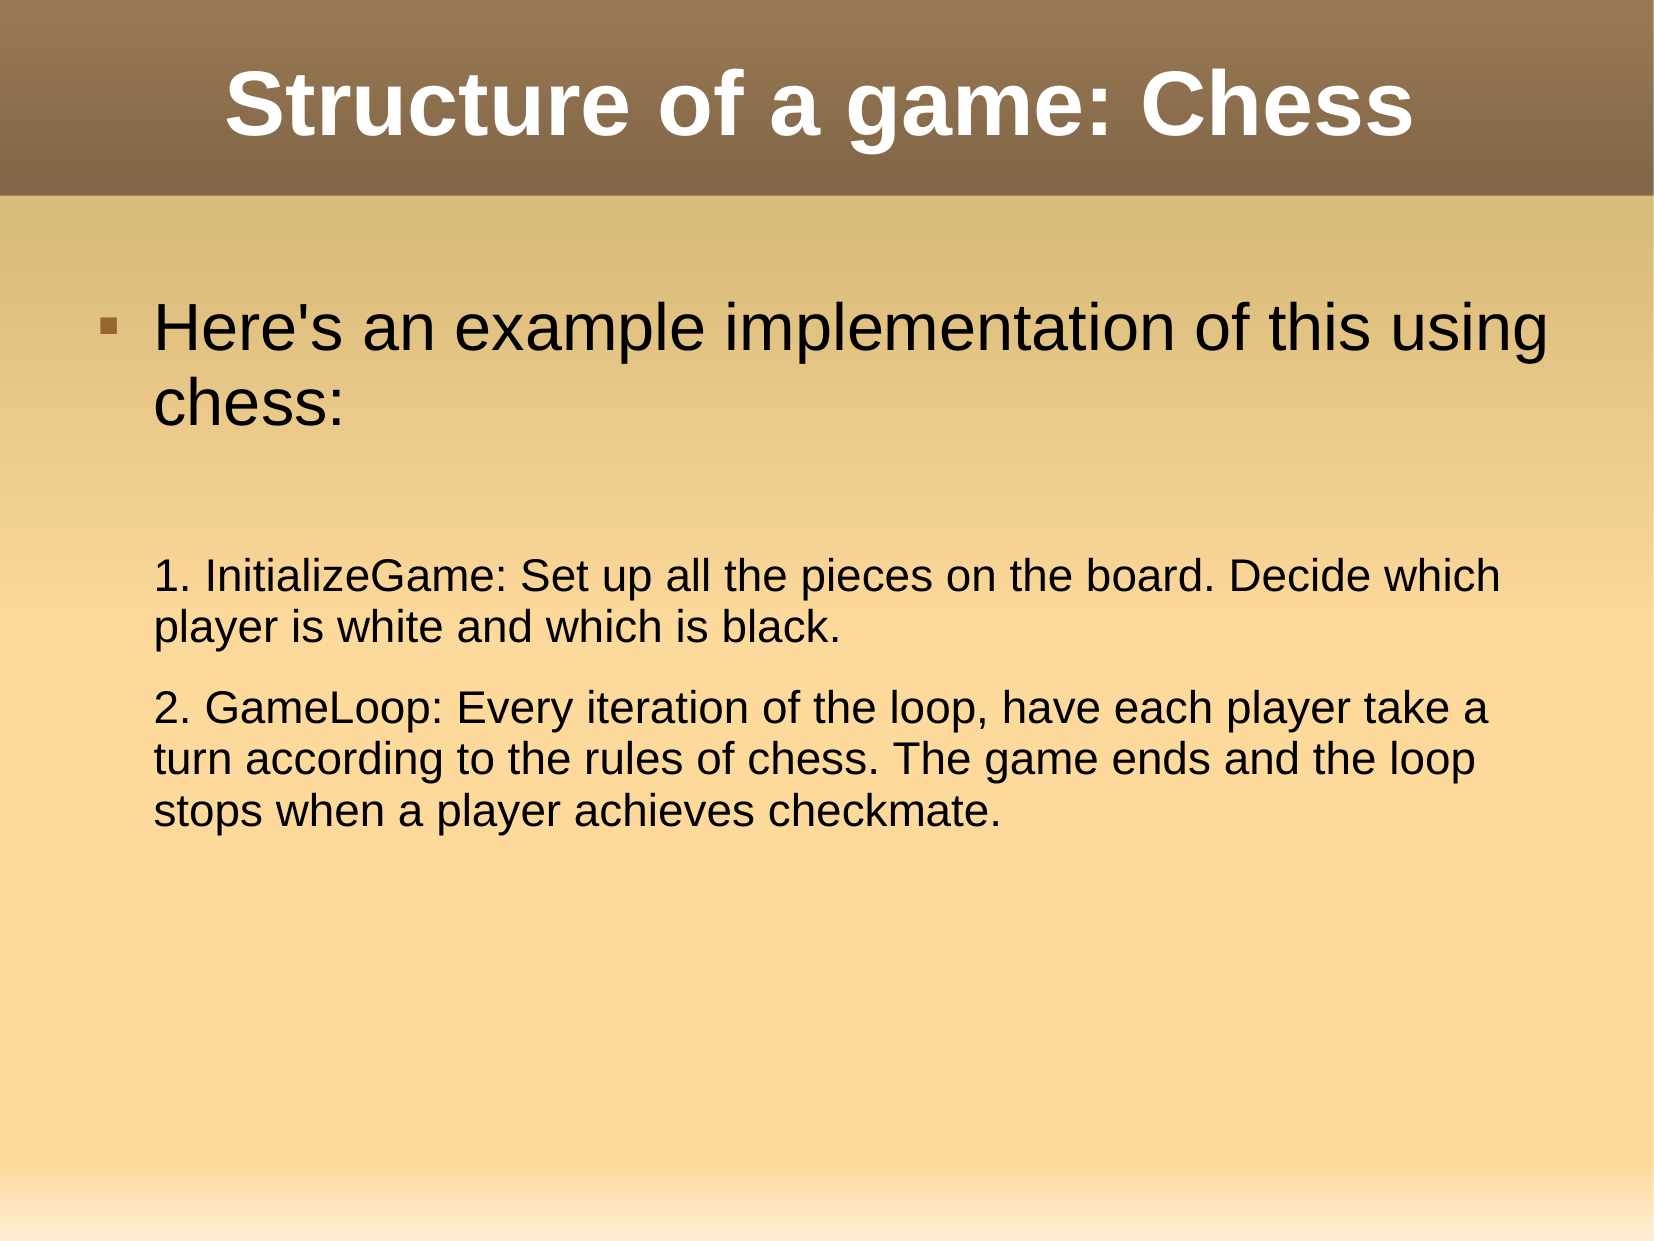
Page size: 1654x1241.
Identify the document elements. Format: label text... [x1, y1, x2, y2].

list Here's an example implementation of this using chess: 1. InitializeGame: Set up all the pieces on the board. Decide which player is white and which is black. 2. GameLoop: Every iteration of the loop, have each player take a turn according to the rules of chess. The game ends and the loop stops when a player achieves checkmate. [82, 290, 1571, 1109]
title Structure of a game: Chess [76, 0, 1565, 208]
picture [0, 0, 1654, 1241]
